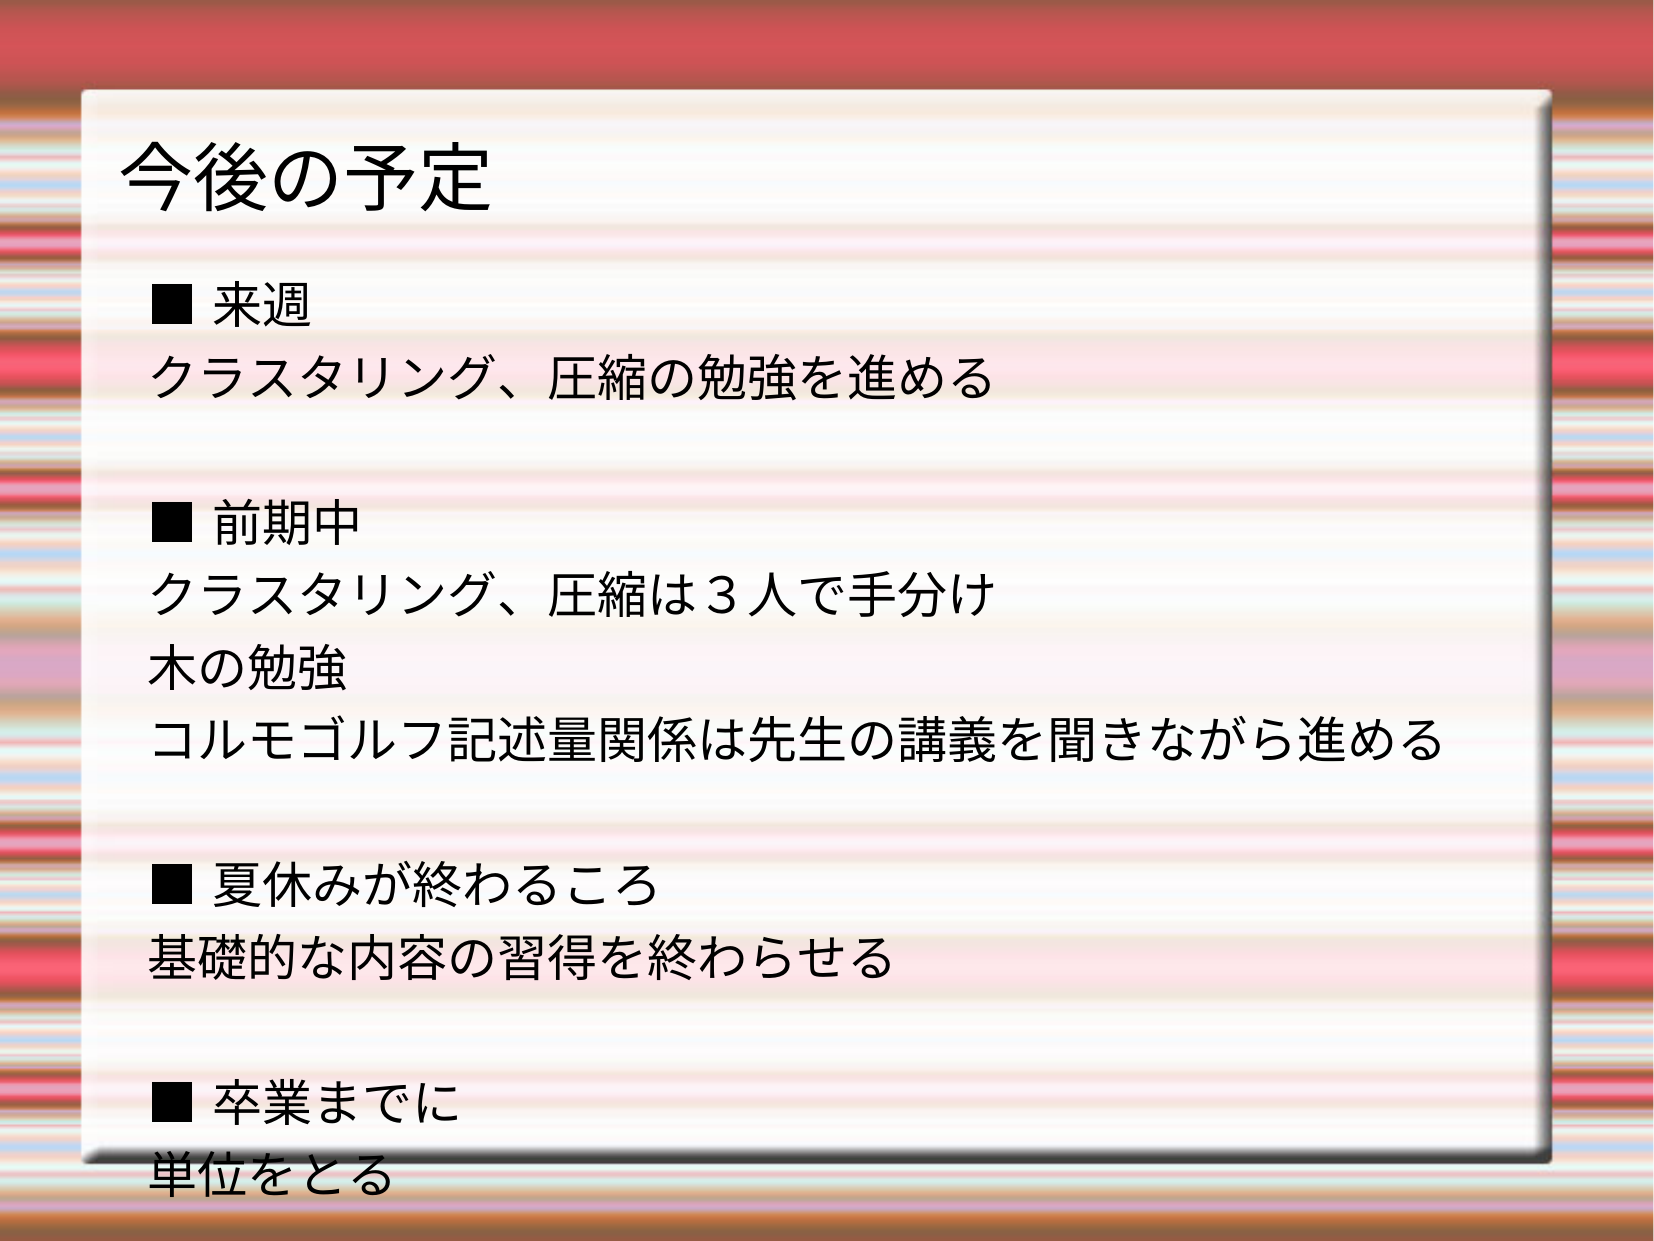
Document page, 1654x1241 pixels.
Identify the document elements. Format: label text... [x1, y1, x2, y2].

picture [0, 0, 1654, 1241]
text_box ■来週 クラスタリング、圧縮の勉強を進める ■前期中 クラスタリング、圧縮は３人で手分け 木の勉強 コルモゴルフ記述量関係は先生の講義を聞きながら進める ■夏休みが終わるころ 基礎的な内容の習得を終わらせる ■卒業までに 単位をとる [147, 265, 1477, 1063]
text_box 今後の予定 [118, 118, 1300, 194]
